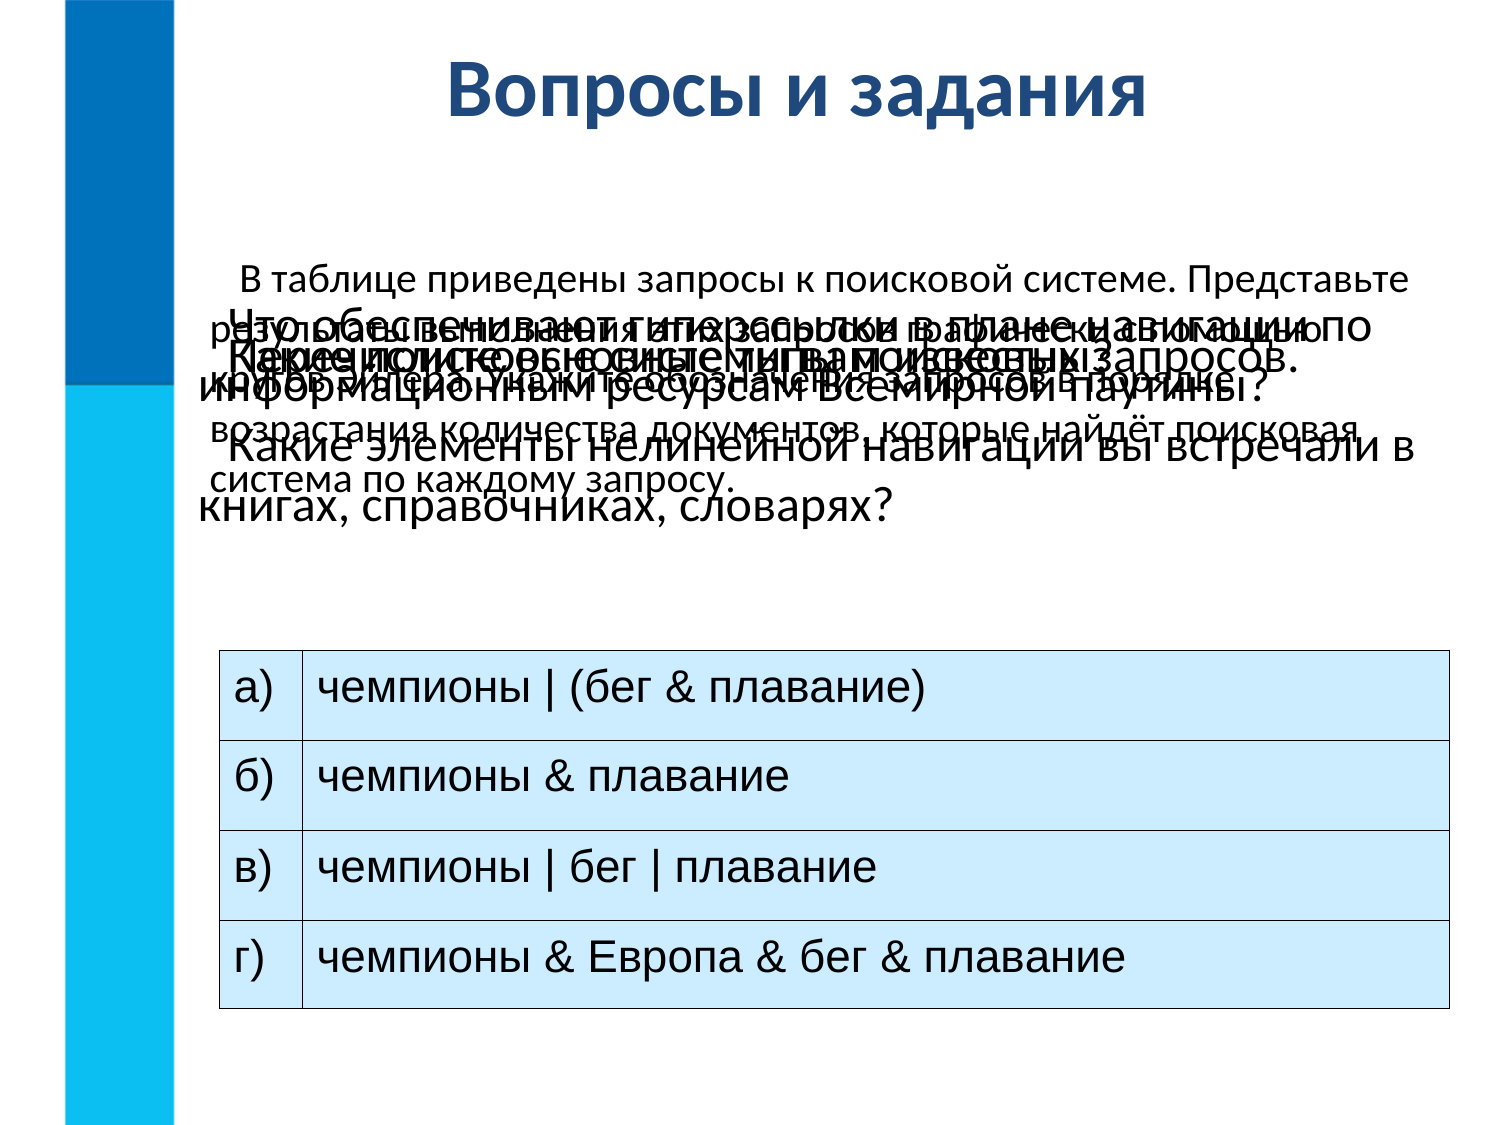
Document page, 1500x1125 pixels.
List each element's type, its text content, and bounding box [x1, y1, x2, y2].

table_header чемпионы | (бег & плавание) [303, 651, 1449, 740]
text_box Что обеспечивают гиперссылки в плане навигации по информационным ресурсам Всемирной паутины? Какие элементы нелинейной навигации вы встречали в книгах, справочниках, словарях? [183, 390, 1436, 539]
table_cell в) [220, 831, 302, 920]
text_box В таблице приведены запросы к поисковой системе. Представьте результаты выполнения этих запросов графически с помощью кругов Эйлера. Укажите обозначения запросов в порядке возрастания количества документов, которые найдёт поисковая система по каждому запросу. [194, 243, 1447, 510]
text_box Вопросы и задания [171, 30, 1425, 135]
table_cell б) [220, 741, 302, 830]
text_box Перечислите основные типы поисковых запросов. [183, 314, 1436, 390]
table_cell чемпионы & Европа & бег & плавание [303, 921, 1449, 1008]
picture [0, 0, 1500, 1125]
table_cell чемпионы & плавание [303, 741, 1449, 830]
table_cell г) [220, 921, 302, 1008]
table_cell чемпионы | бег | плавание [303, 831, 1449, 920]
table_header а) [220, 651, 302, 740]
